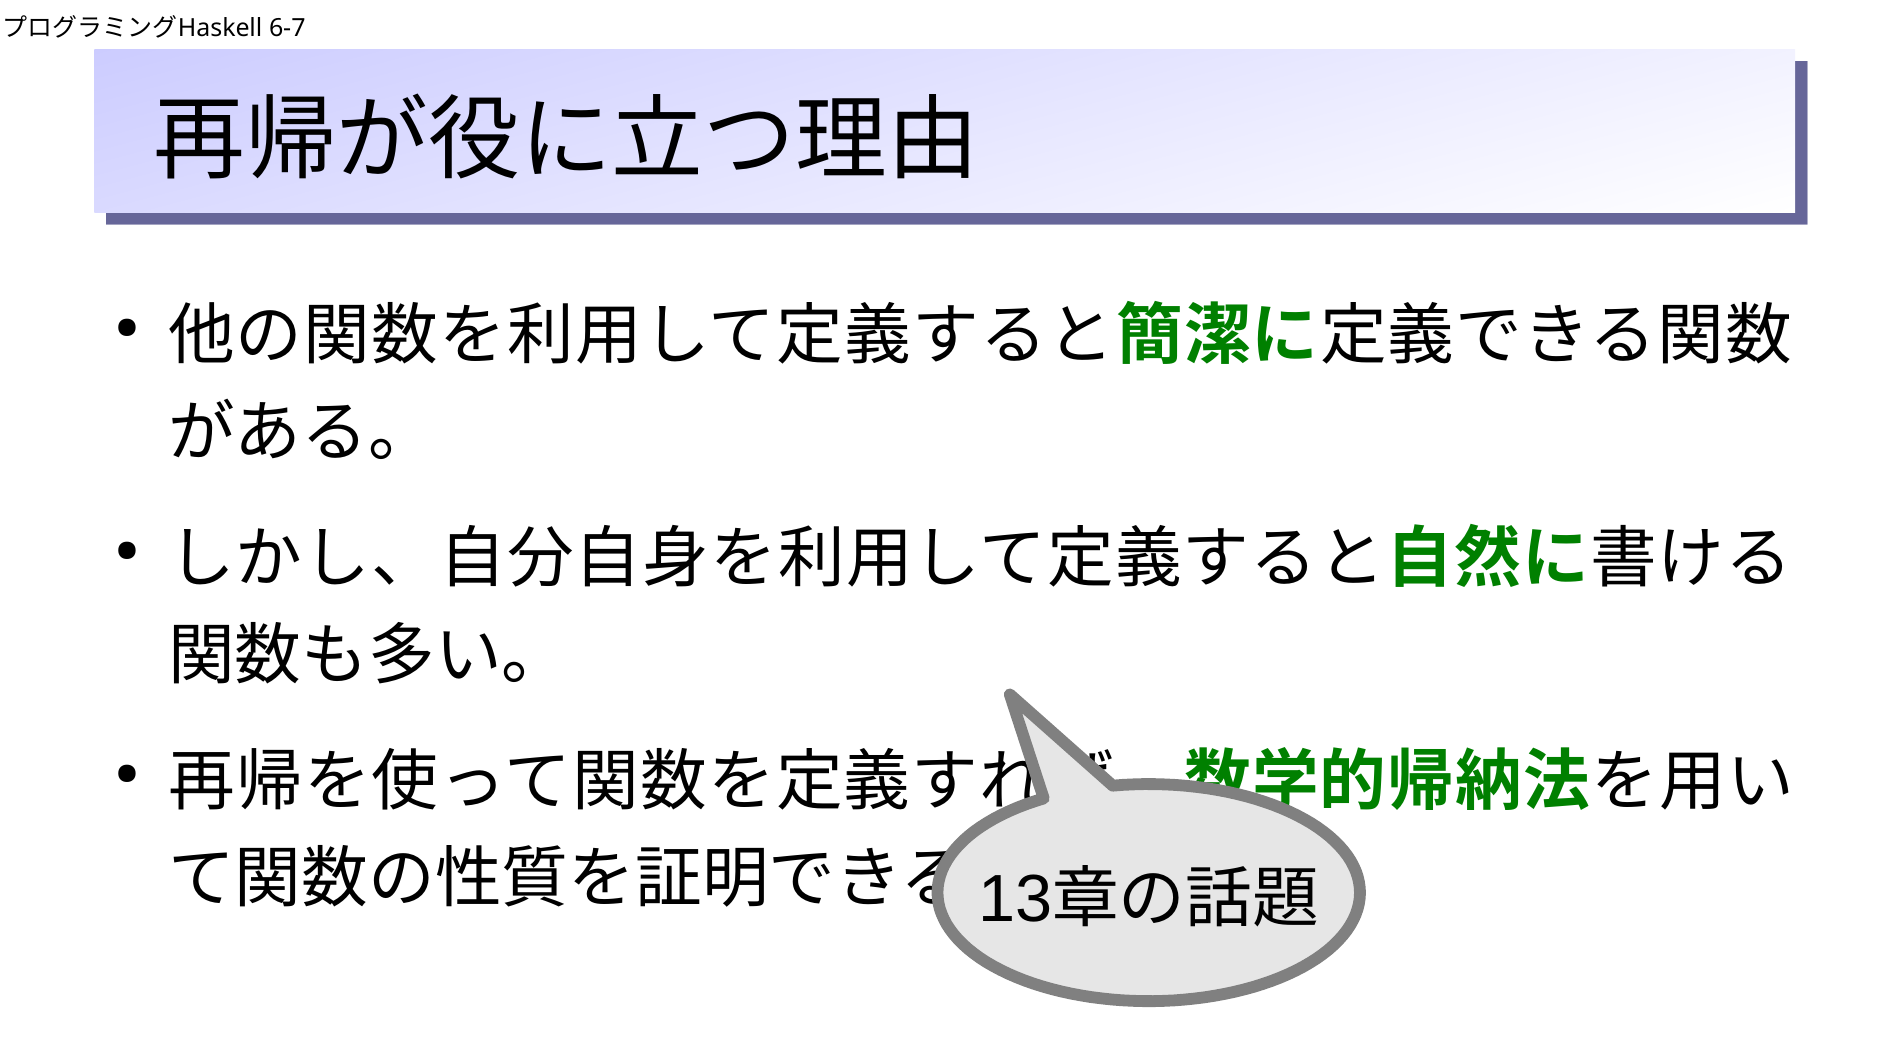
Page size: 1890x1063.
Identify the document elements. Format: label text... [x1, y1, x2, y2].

title 再帰が役に立つ理由 [94, 49, 1796, 213]
text_box 13章の話題 [937, 694, 1360, 1002]
list 他の関数を利用して定義すると簡潔に定義できる関数がある。 しかし、自分自身を利用して定義すると自然に書ける関数も多い。 再帰を使って関数を定義すれば、数学的帰納法を用いて関数の性質を証明できる。 [94, 278, 1796, 744]
